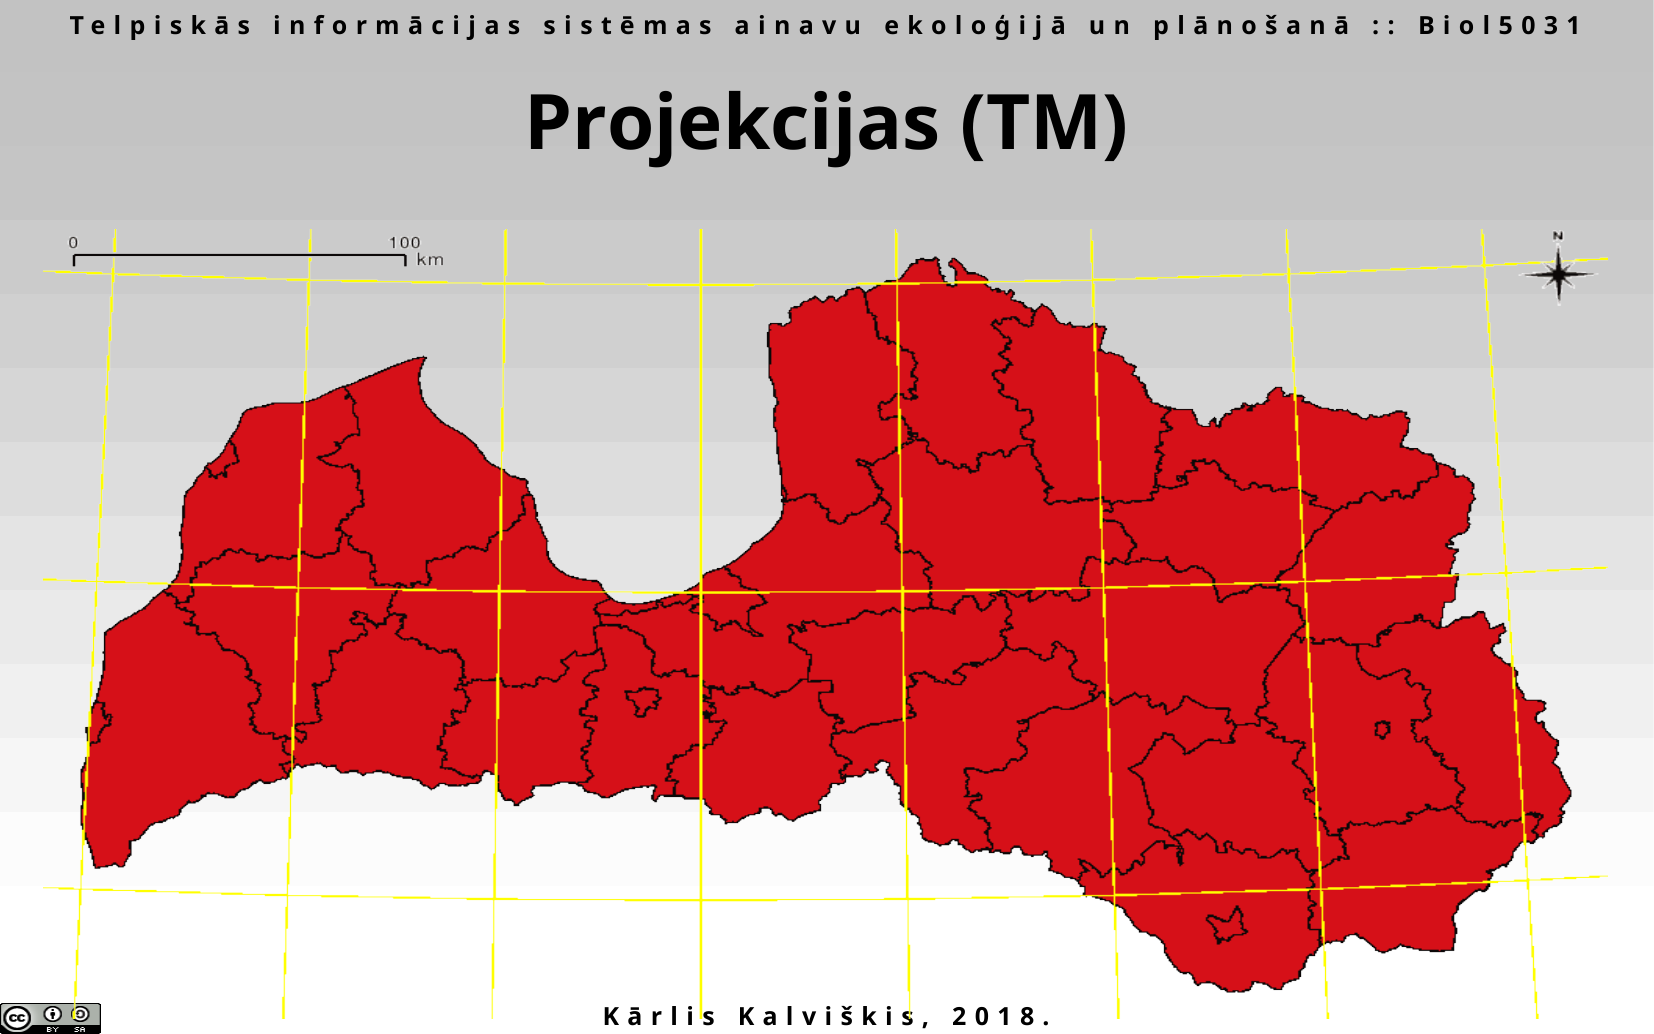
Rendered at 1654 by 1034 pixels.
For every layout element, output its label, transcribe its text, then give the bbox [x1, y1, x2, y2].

title Projekcijas (TM) [0, 1, 1654, 240]
picture [0, 229, 1654, 1034]
